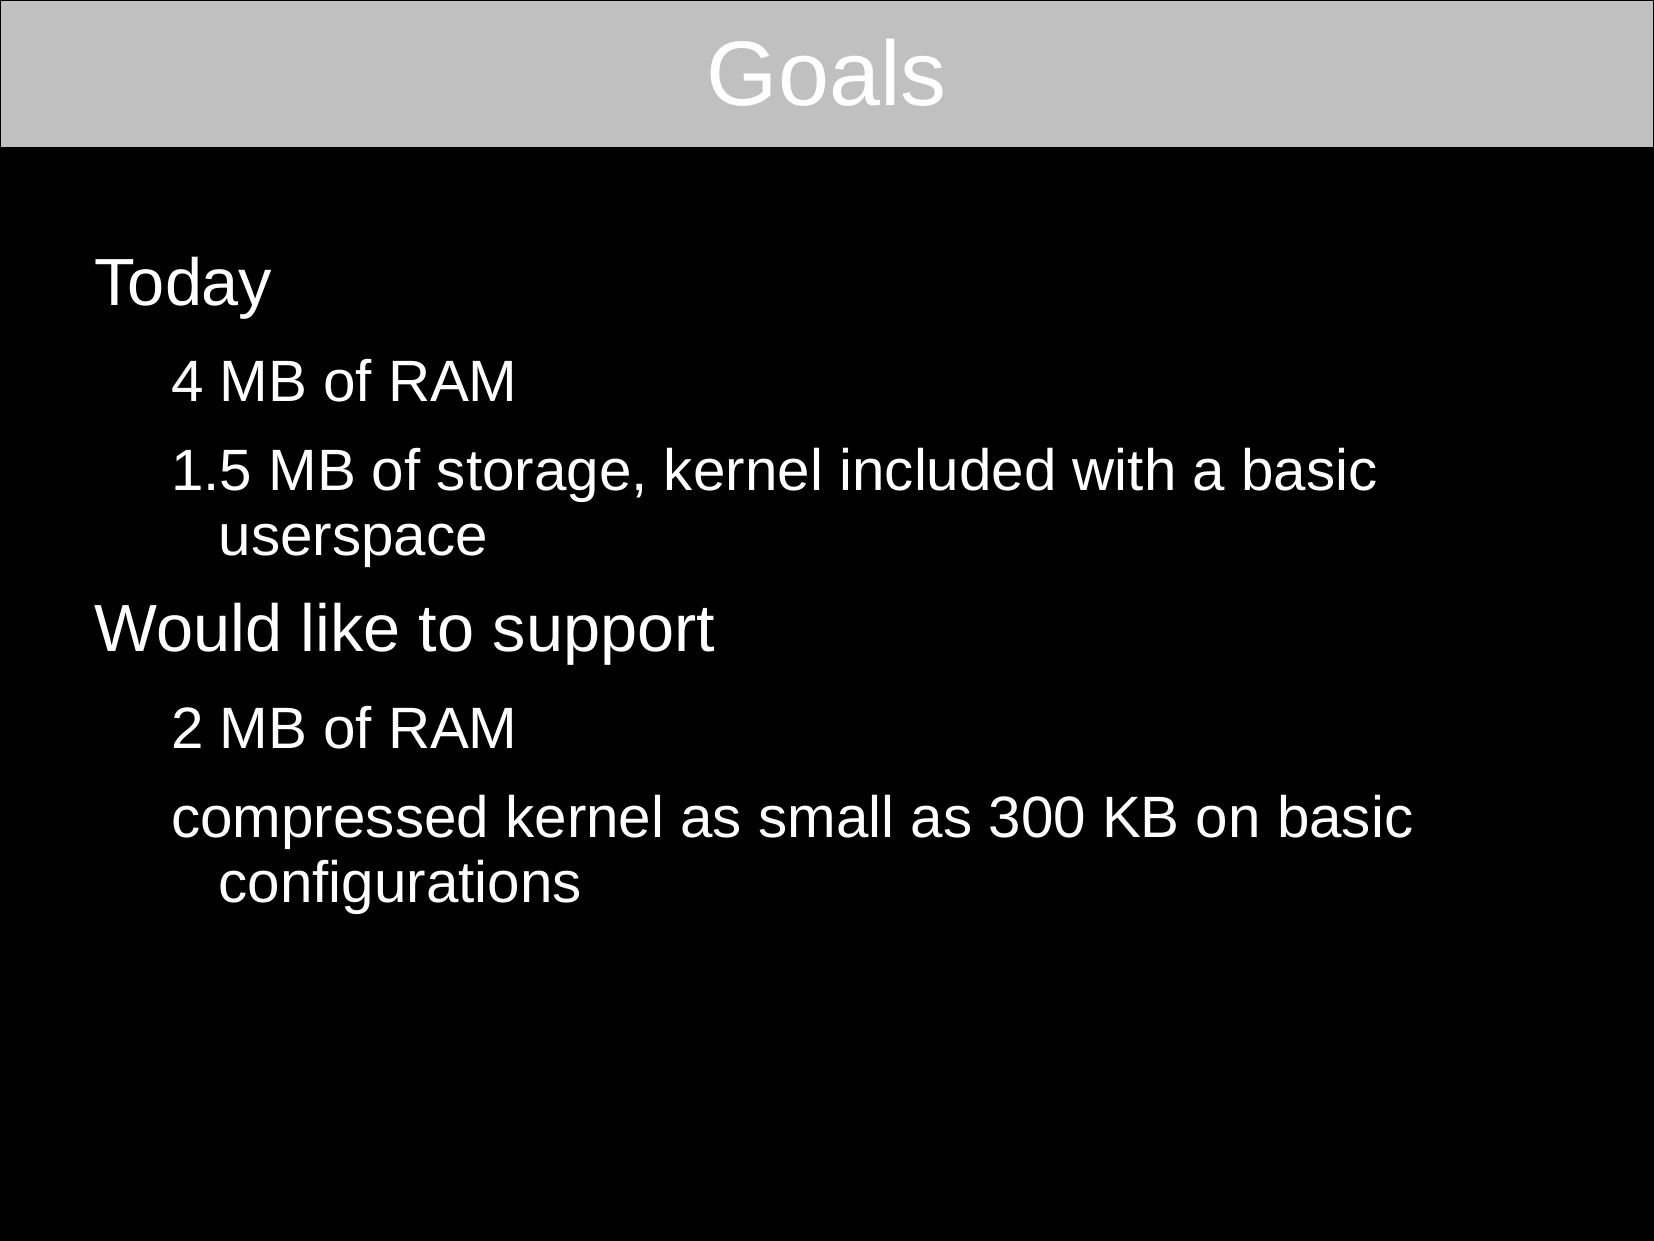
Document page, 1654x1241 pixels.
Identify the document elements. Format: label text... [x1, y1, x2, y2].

list Today 4 MB of RAM 1.5 MB of storage, kernel included with a basic userspace Would like to support 2 MB of RAM compressed kernel as small as 300 KB on basic configurations [76, 244, 1565, 1049]
title Goals [0, 0, 1654, 148]
